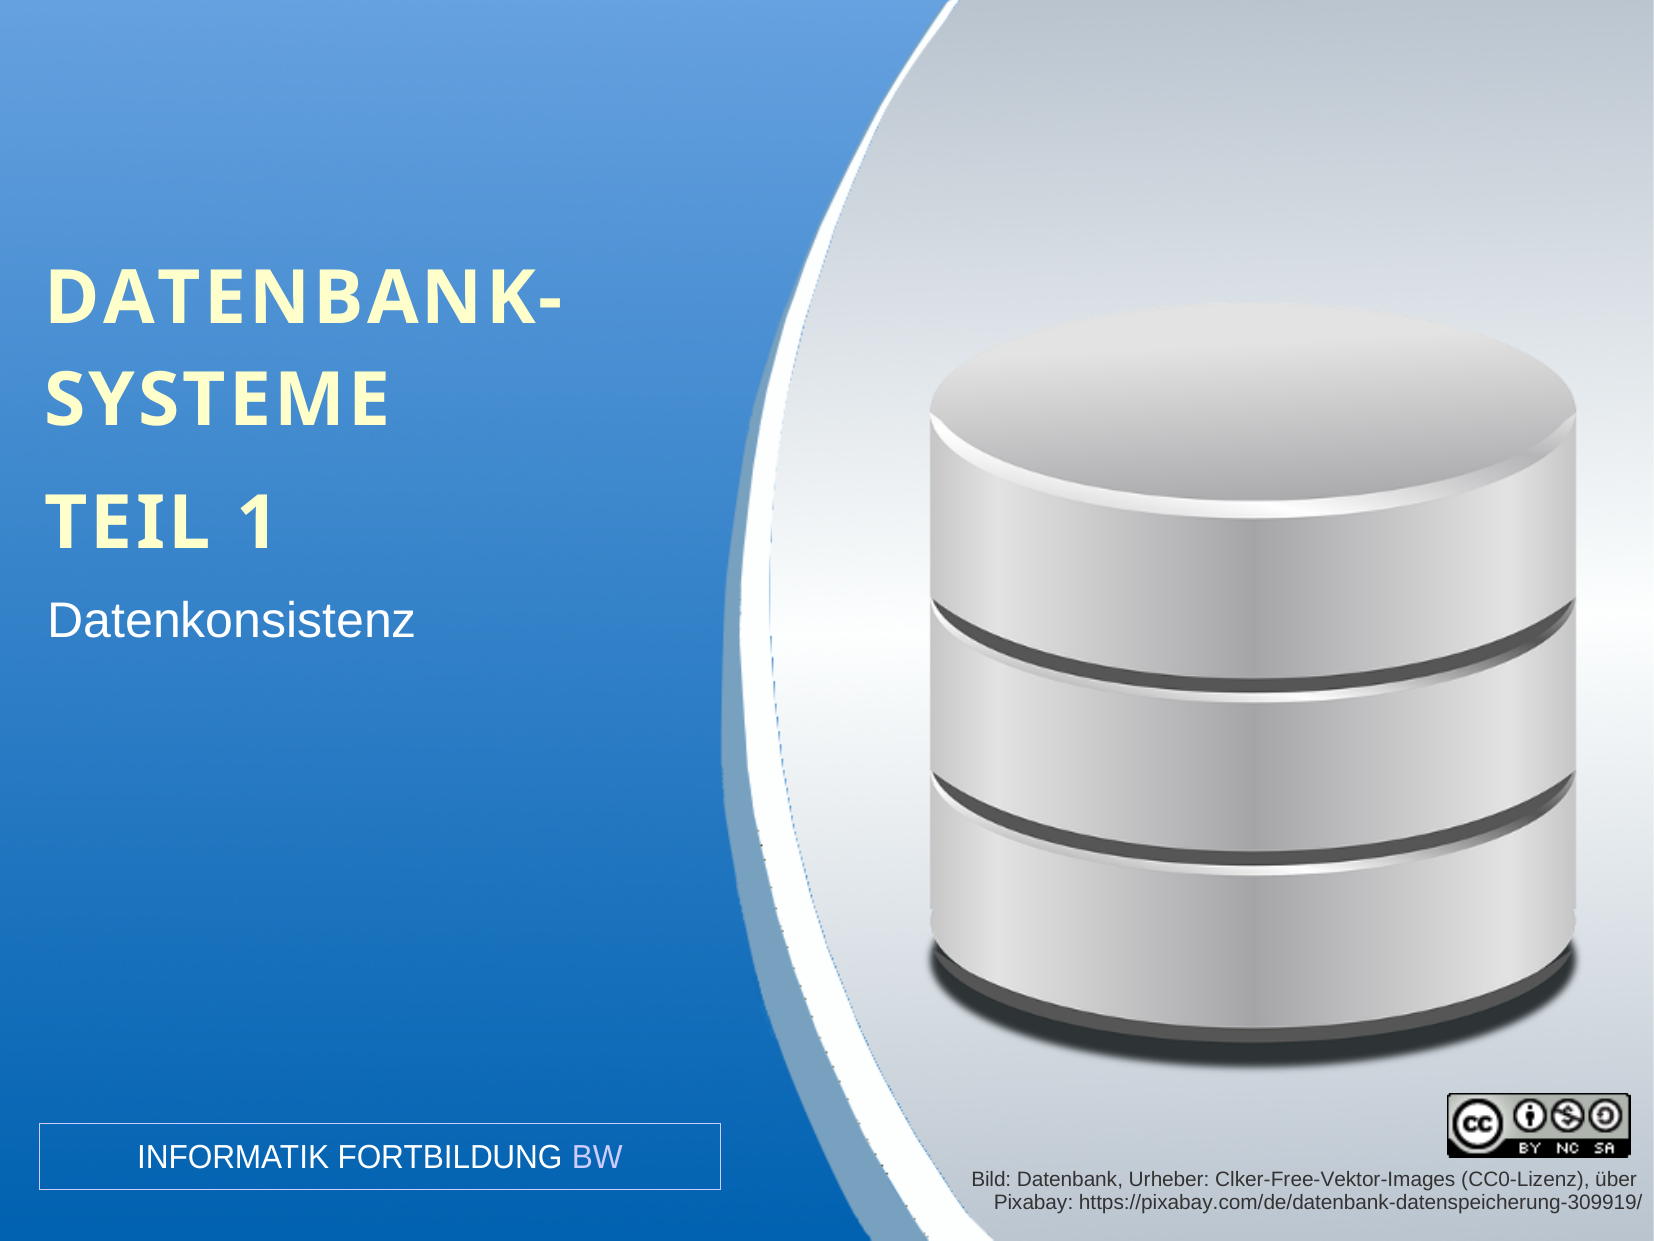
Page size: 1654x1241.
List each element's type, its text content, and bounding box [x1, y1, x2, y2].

picture [0, 0, 1654, 1241]
text_box INFORMATIK FORTBILDUNG BW [39, 1123, 721, 1190]
text_box Datenkonsistenz [32, 584, 685, 768]
text_box Bild: Datenbank, Urheber: Clker-Free-Vektor-Images (CC0-Lizenz), über Pixabay: https://pixabay.com/de/datenbank-datenspeicherung-309919/ [971, 1167, 1654, 1241]
text_box Datenbank-systeme Teil 1 [44, 243, 890, 536]
